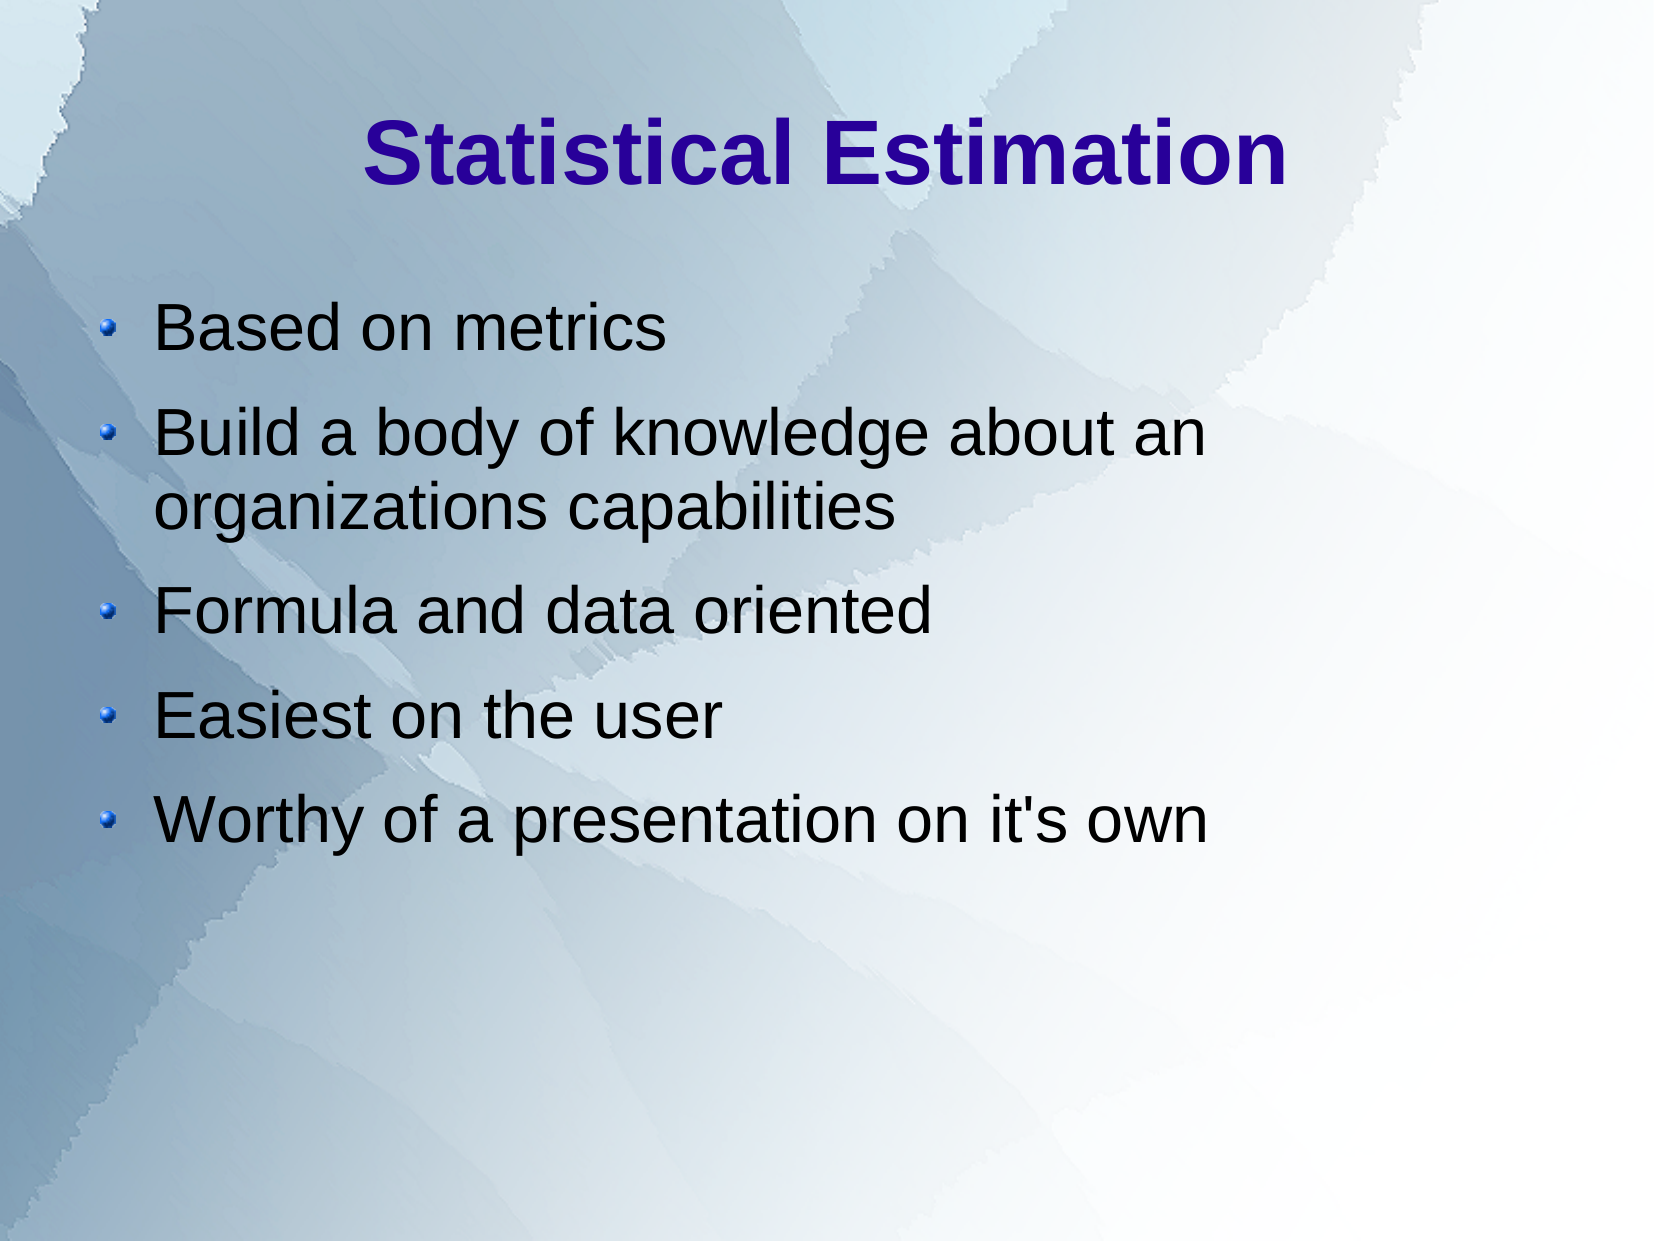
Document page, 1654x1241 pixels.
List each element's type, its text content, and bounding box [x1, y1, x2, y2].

picture [0, 0, 1654, 1241]
list Based on metrics Build a body of knowledge about an organizations capabilities Formula and data oriented Easiest on the user Worthy of a presentation on it's own [82, 290, 1571, 1094]
title Statistical Estimation [82, 56, 1571, 250]
